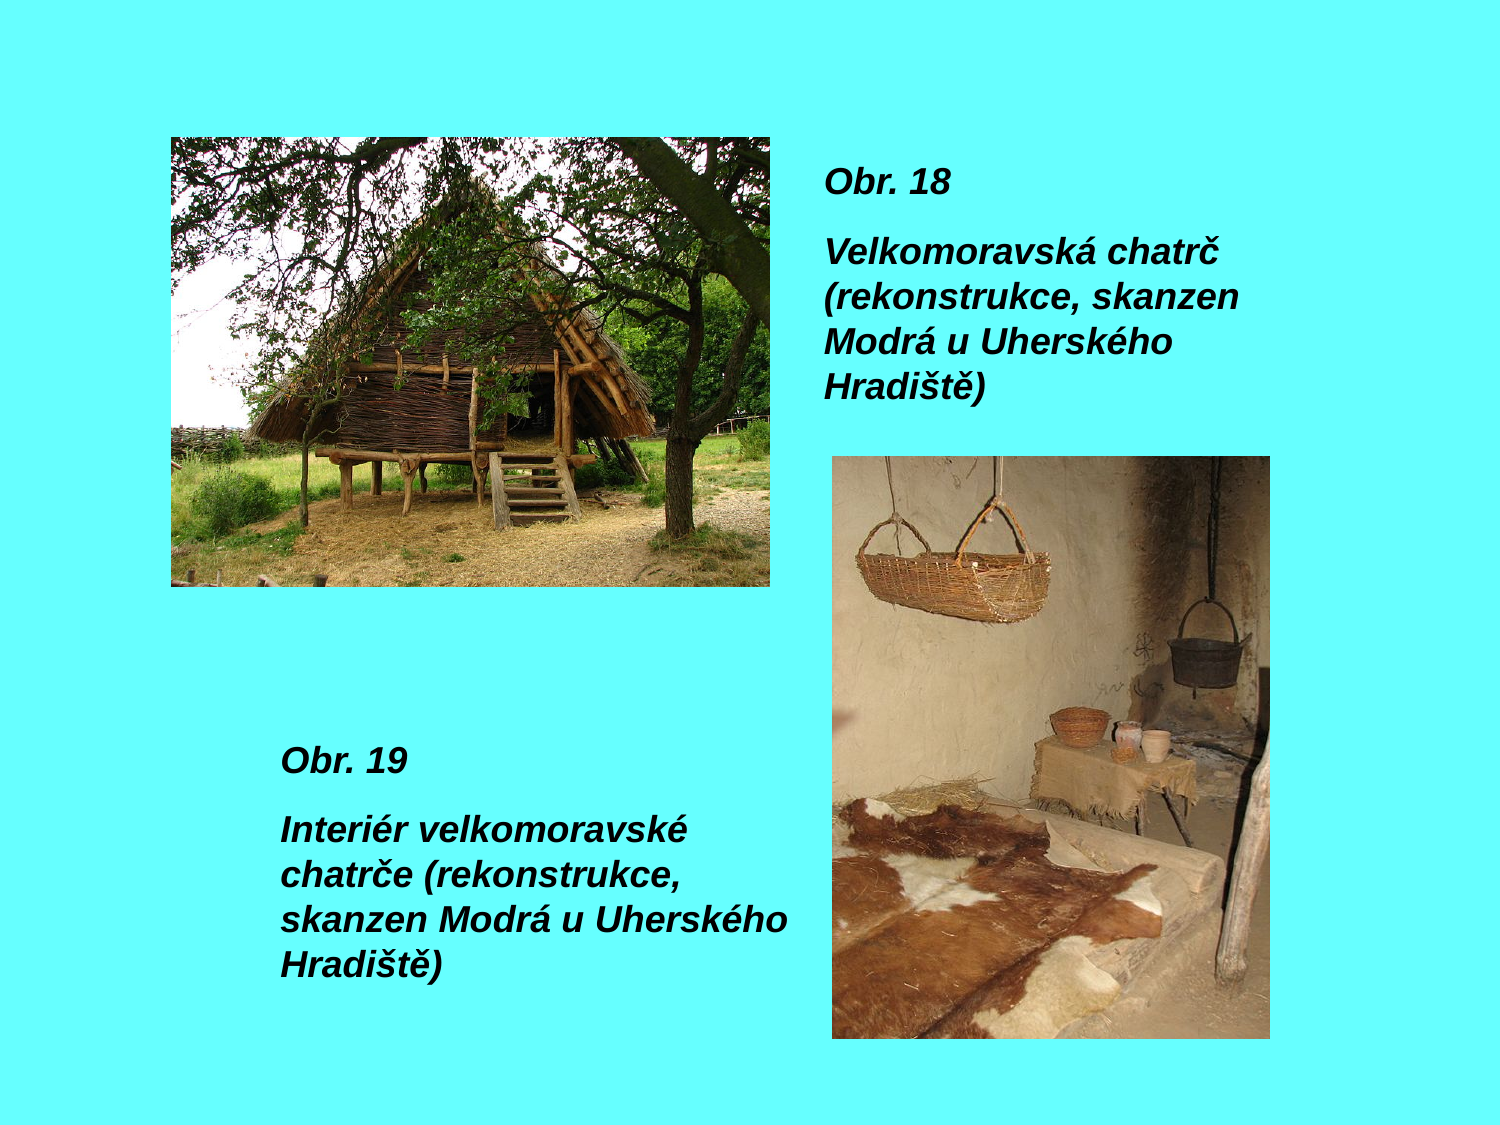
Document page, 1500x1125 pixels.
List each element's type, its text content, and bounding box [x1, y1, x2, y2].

picture [171, 137, 770, 587]
text_box Obr. 19 Interiér velkomoravské chatrče (rekonstrukce, skanzen Modrá u Uherského Hradiště) [265, 727, 810, 994]
text_box Obr. 18 Velkomoravská chatrč (rekonstrukce, skanzen Modrá u Uherského Hradiště) [809, 148, 1353, 415]
picture [832, 456, 1270, 1039]
